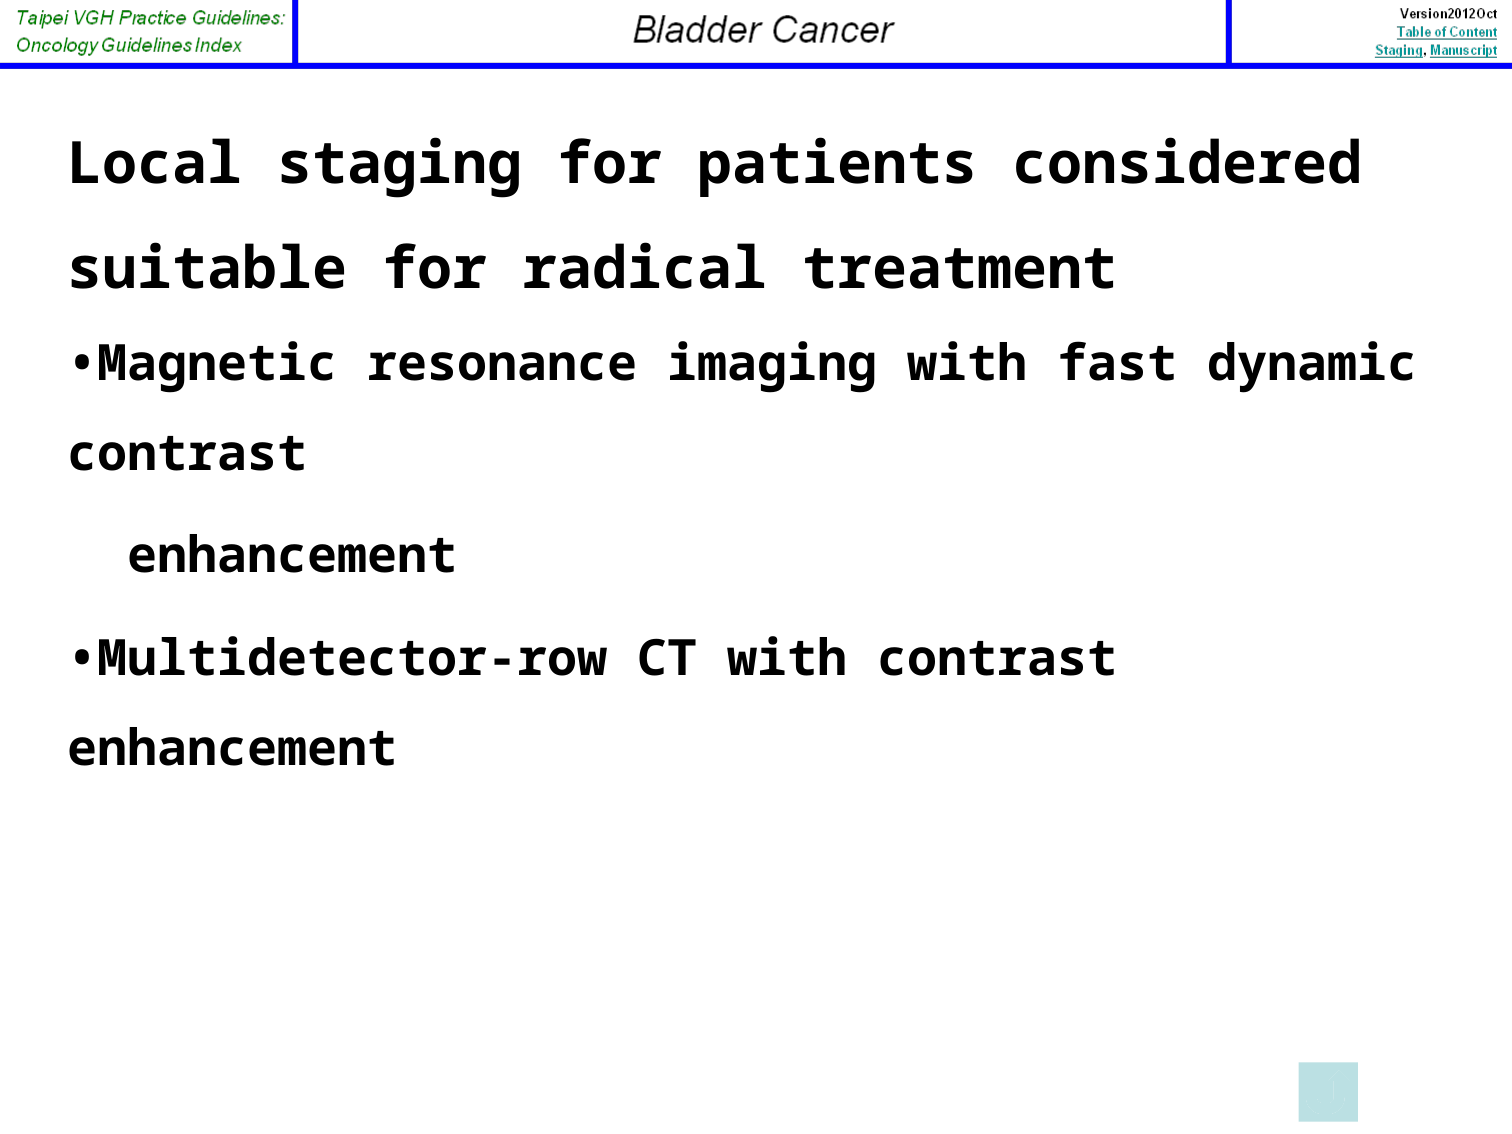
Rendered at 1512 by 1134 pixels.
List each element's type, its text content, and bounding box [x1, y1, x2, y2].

subtitle Local staging for patients considered suitable for radical treatment •Magnetic resonance imaging with fast dynamic contrast enhancement •Multidetector-row CT with contrast enhancement [52, 82, 1477, 615]
